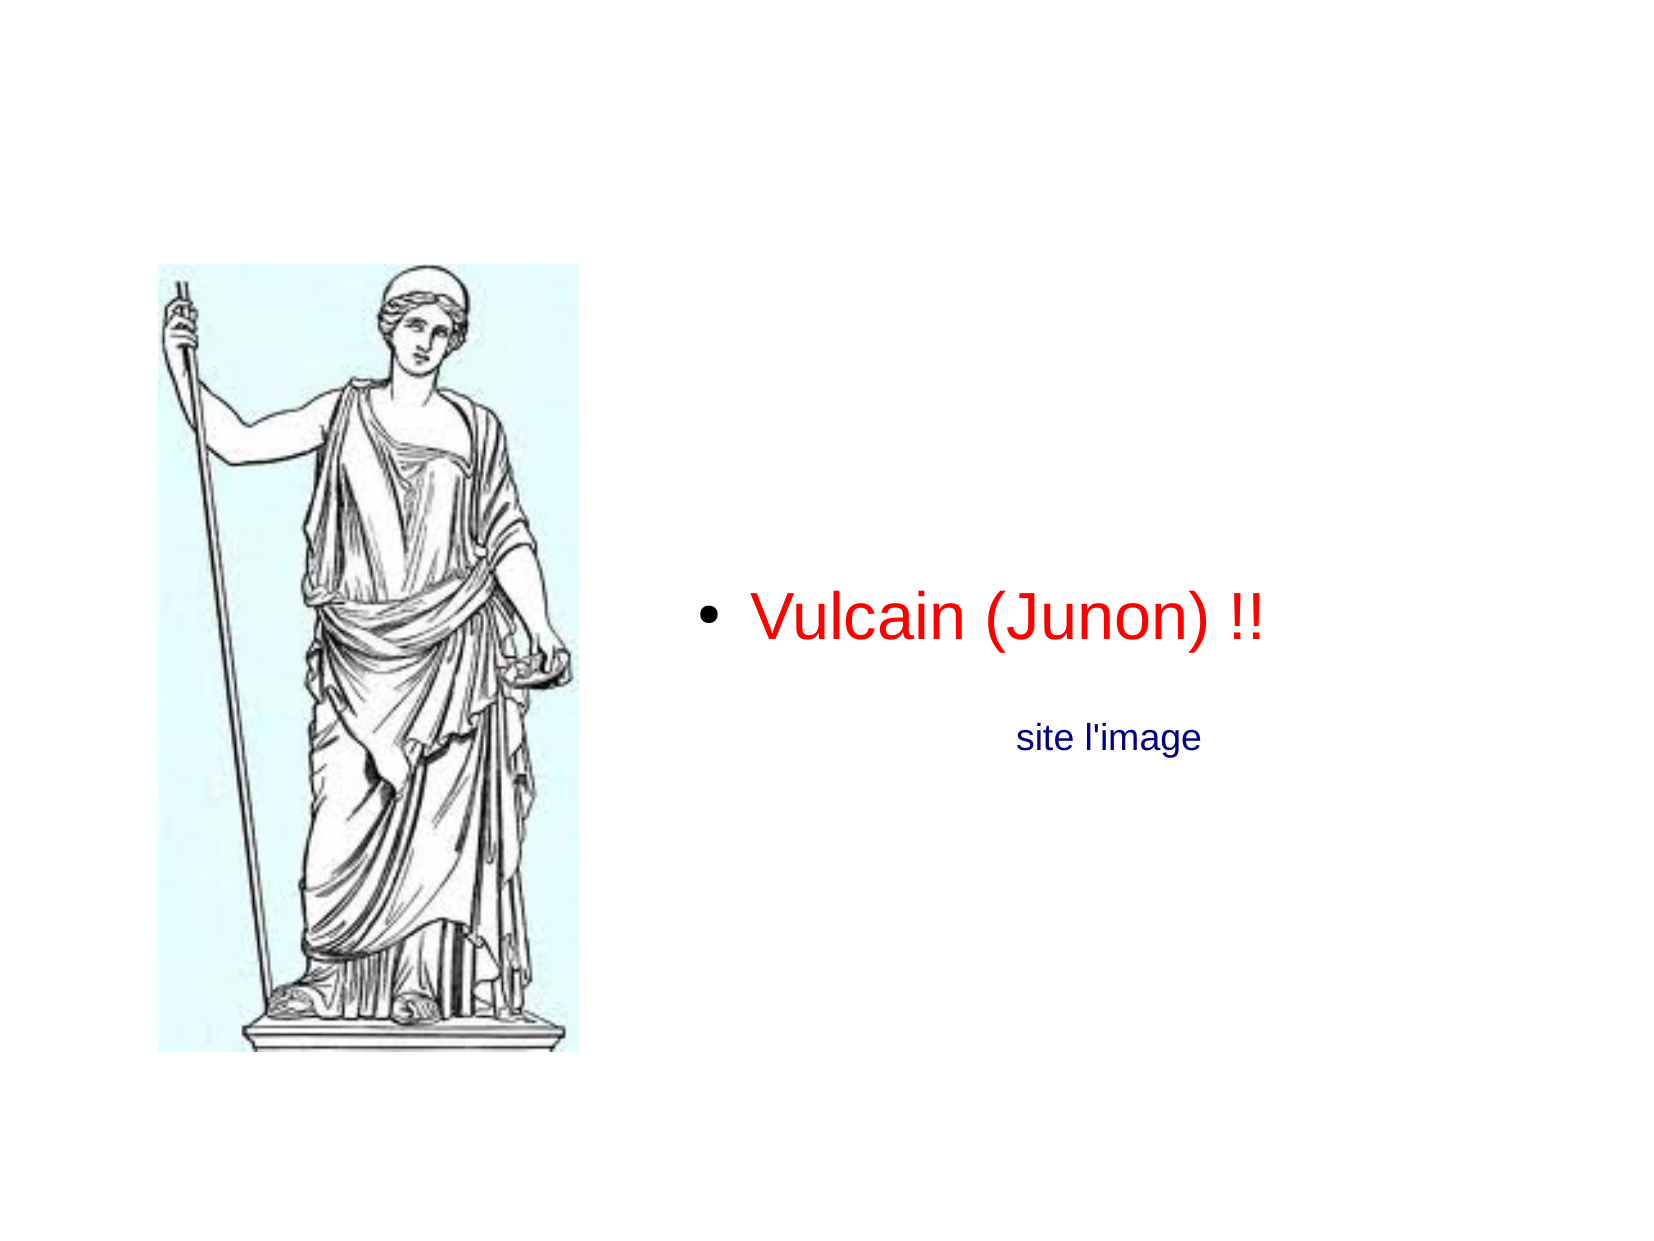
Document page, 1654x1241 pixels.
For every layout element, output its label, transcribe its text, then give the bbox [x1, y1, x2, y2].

text_box site l'image [1001, 708, 1229, 780]
picture [158, 264, 579, 1052]
list Vulcain (Junon) !! [679, 578, 1406, 970]
